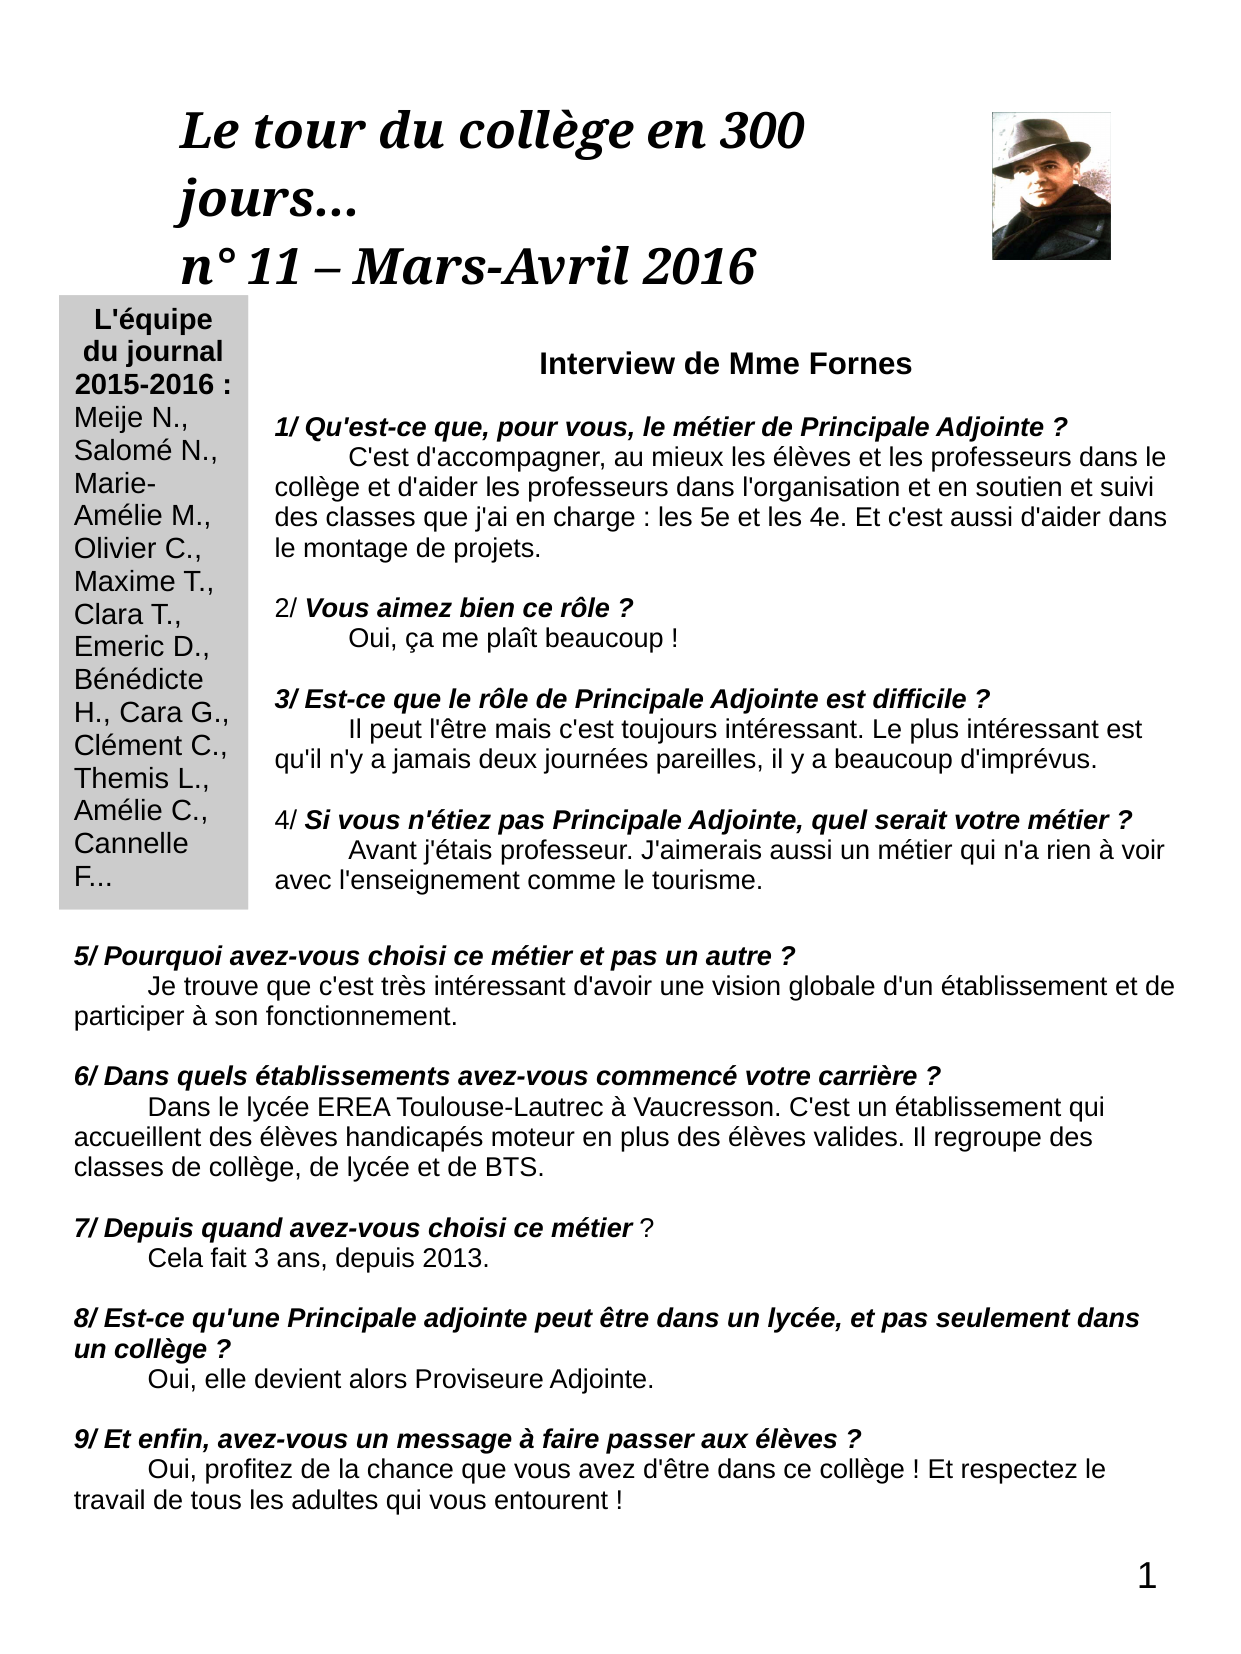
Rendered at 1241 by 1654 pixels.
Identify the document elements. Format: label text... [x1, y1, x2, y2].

picture [992, 112, 1111, 260]
text_box 1 [1122, 1565, 1182, 1605]
text_box 5/ Pourquoi avez-vous choisi ce métier et pas un autre ? Je trouve que c'est très intéressant d'avoir une vision globale d'un établissement et de participer à son fonctionnement. 6/ Dans quels établissements avez-vous commencé votre carrière ? Dans le lycée EREA Toulouse-Lautrec à Vaucresson. C'est un établissement qui accueillent des élèves handicapés moteur en plus des élèves valides. Il regroupe des classes de collège, de lycée et de BTS. 7/ Depuis quand avez-vous choisi ce métier ? Cela fait 3 ans, depuis 2013. 8/ Est-ce qu'une Principale adjointe peut être dans un lycée, et pas seulement dans un collège ? Oui, elle devient alors Proviseure Adjointe. 9/ Et enfin, avez-vous un message à faire passer aux élèves ? Oui, profitez de la chance que vous avez d'être dans ce collège ! Et respectez le travail de tous les adultes qui vous entourent ! [59, 933, 1193, 1565]
text_box Interview de Mme Fornes 1/ Qu'est-ce que, pour vous, le métier de Principale Adjointe ? C'est d'accompagner, au mieux les élèves et les professeurs dans le collège et d'aider les professeurs dans l'organisation et en soutien et suivi des classes que j'ai en charge : les 5e et les 4e. Et c'est aussi d'aider dans le montage de projets. 2/ Vous aimez bien ce rôle ? Oui, ça me plaît beaucoup ! 3/ Est-ce que le rôle de Principale Adjointe est difficile ? Il peut l'être mais c'est toujours intéressant. Le plus intéressant est qu'il n'y a jamais deux journées pareilles, il y a beaucoup d'imprévus. 4/ Si vous n'étiez pas Principale Adjointe, quel serait votre métier ? Avant j'étais professeur. J'aimerais aussi un métier qui n'a rien à voir avec l'enseignement comme le tourisme. [259, 339, 1193, 903]
text_box L'équipe du journal 2015-2016 : Meije N., Salomé N., Marie-Amélie M., Olivier C., Maxime T., Clara T., Emeric D., Bénédicte H., Cara G., Clément C., Themis L., Amélie C., Cannelle F... [59, 295, 249, 910]
text_box Le tour du collège en 300 jours... n° 11 – Mars-Avril 2016 [165, 87, 903, 237]
